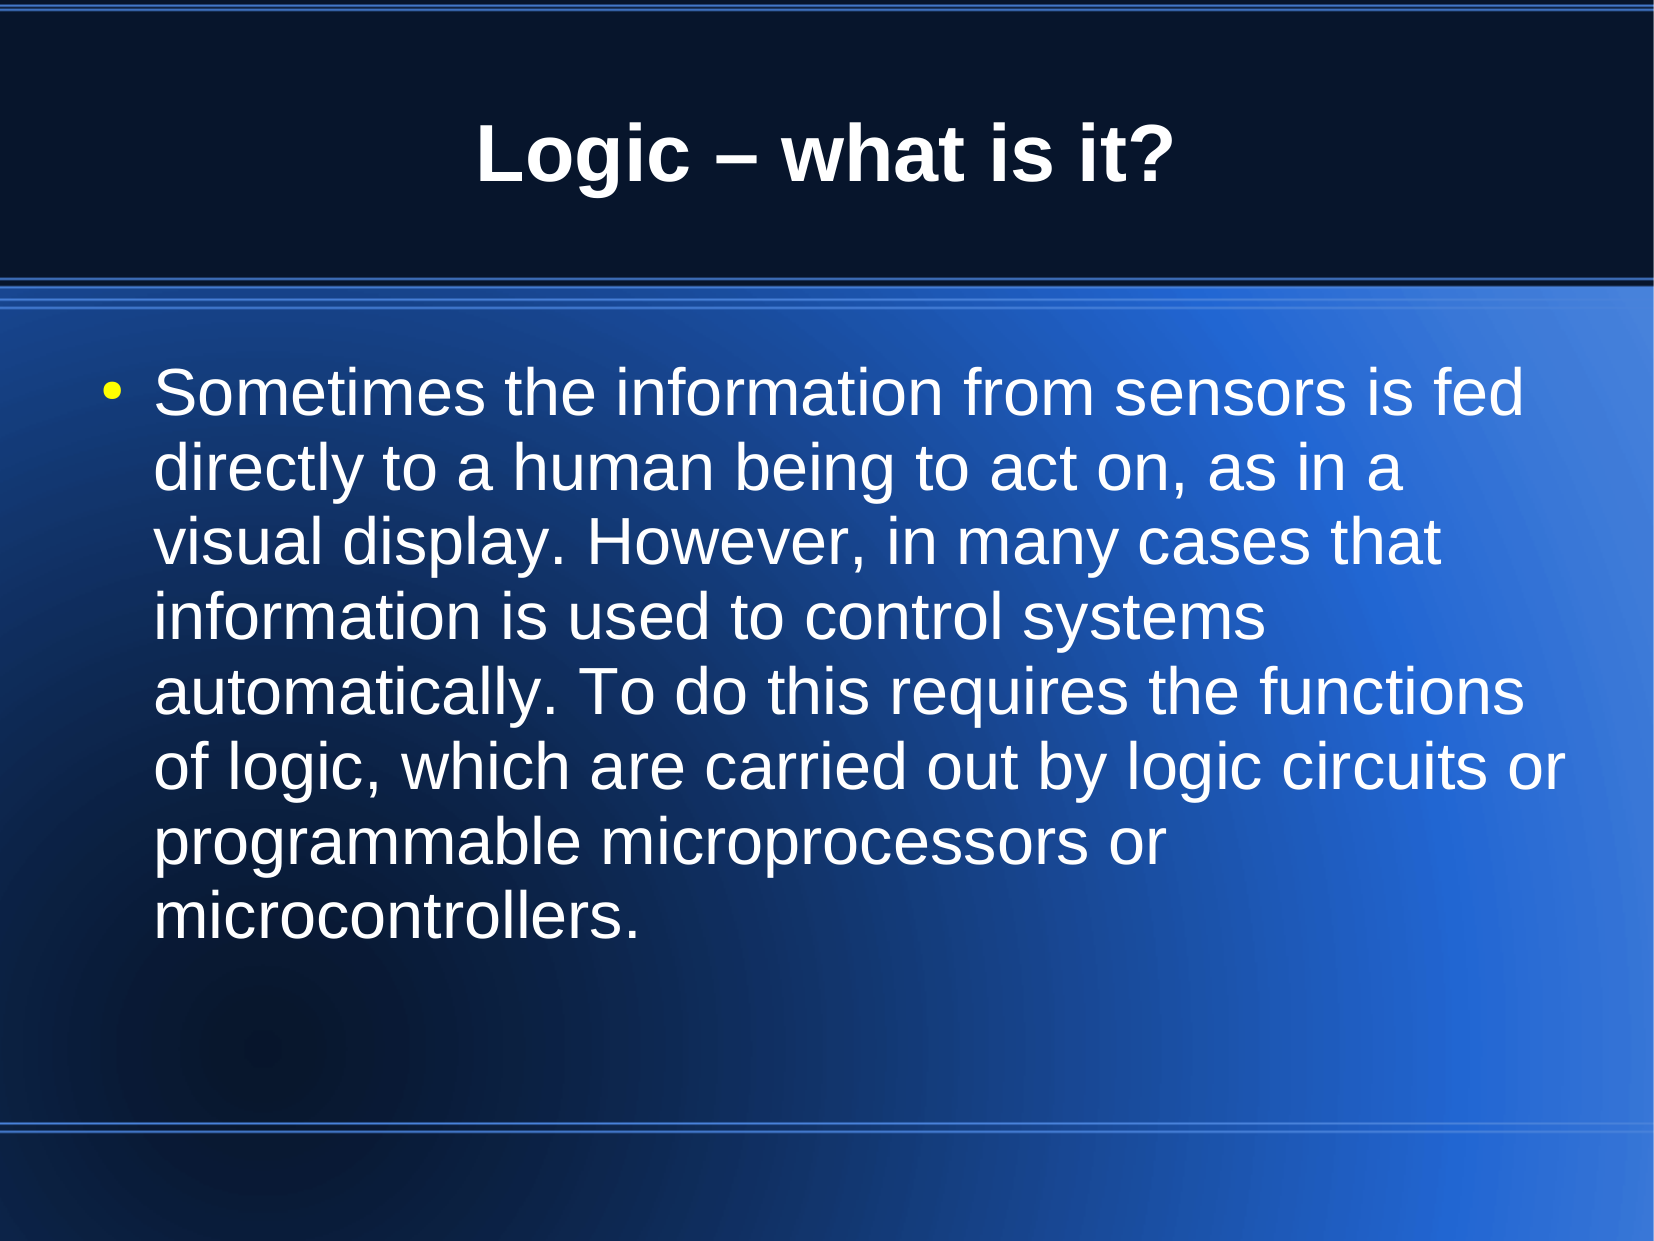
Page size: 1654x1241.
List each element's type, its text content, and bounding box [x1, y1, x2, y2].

list Sometimes the information from sensors is fed directly to a human being to act on, as in a visual display. However, in many cases that information is used to control systems automatically. To do this requires the functions of logic, which are carried out by logic circuits or programmable microprocessors or microcontrollers. [82, 355, 1571, 1058]
title Logic – what is it? [82, 49, 1571, 257]
picture [0, 0, 1654, 1241]
